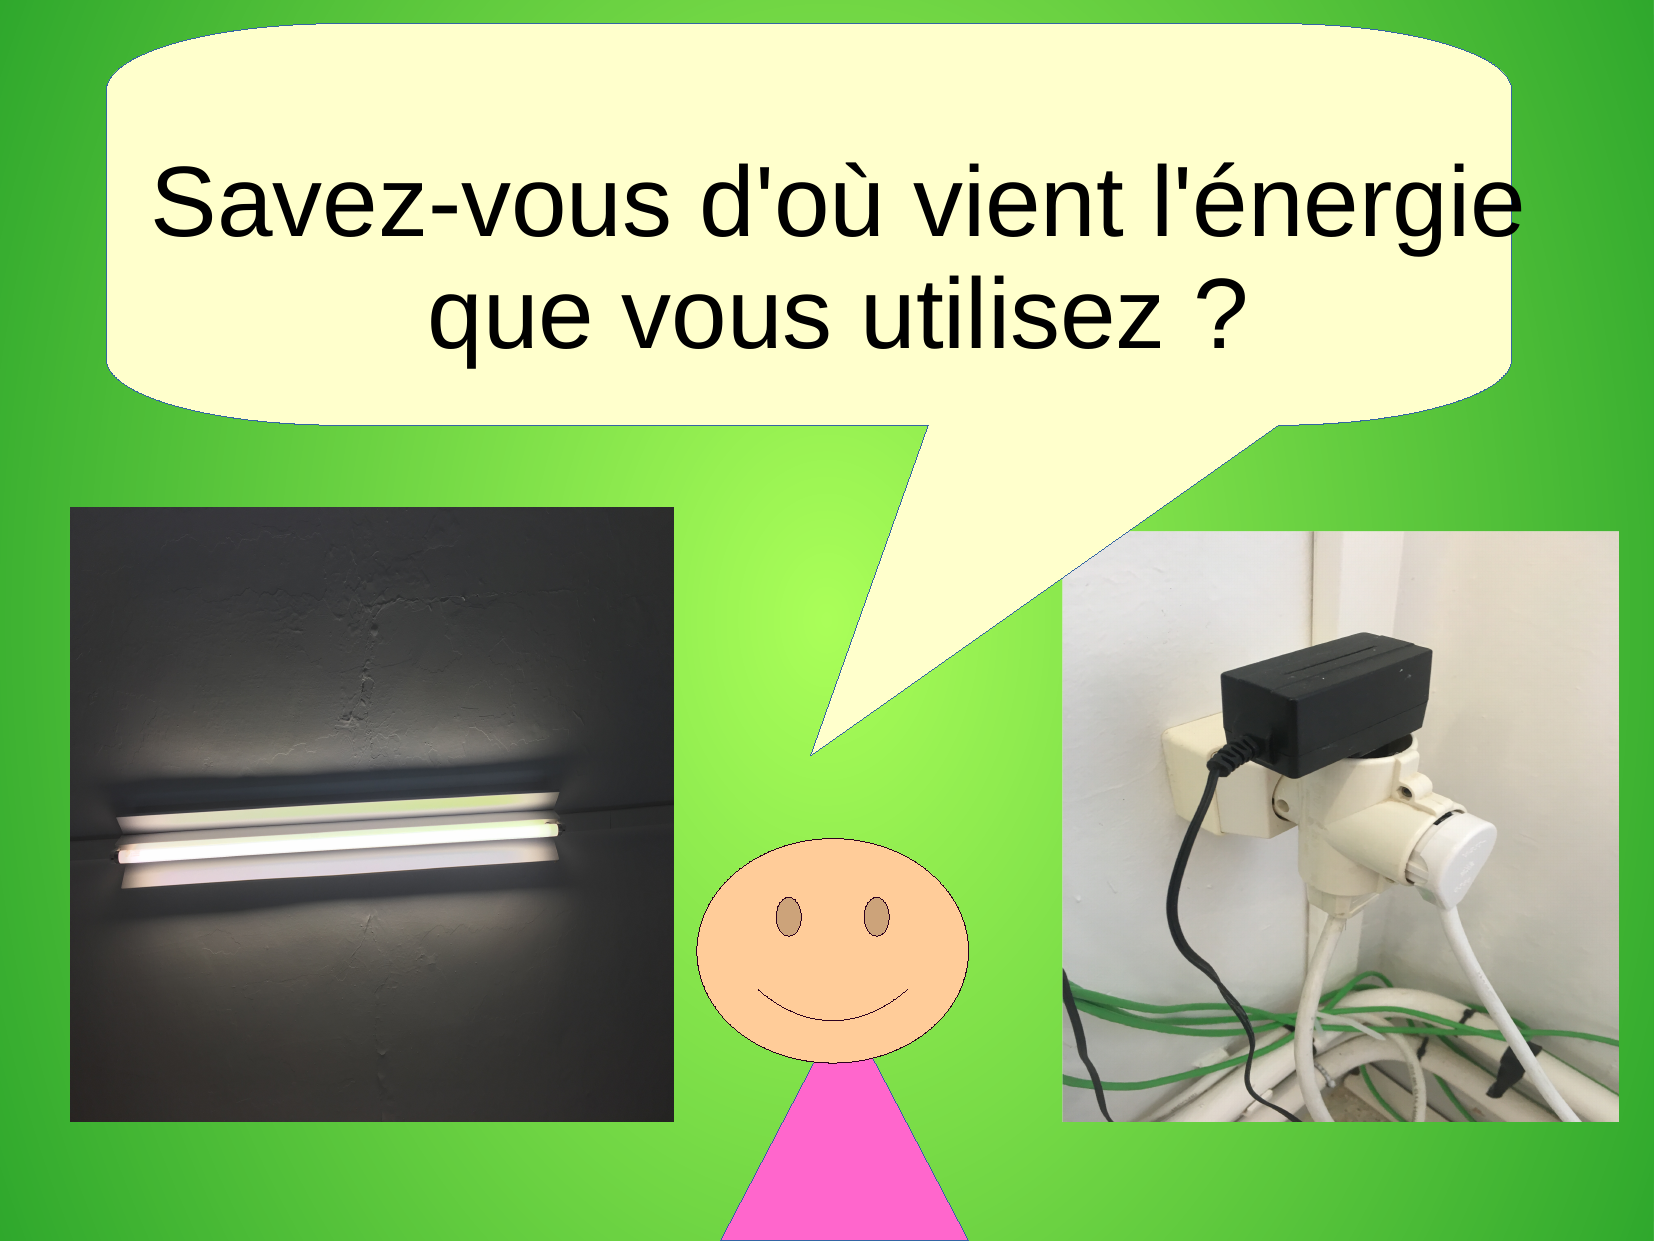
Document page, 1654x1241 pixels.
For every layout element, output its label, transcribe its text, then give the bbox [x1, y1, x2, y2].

title Savez-vous d'où vient l'énergie que vous utilisez ? [94, 19, 1583, 497]
text_box [696, 838, 969, 1241]
text_box [810, 497, 1177, 756]
picture [70, 507, 674, 1123]
picture [1062, 531, 1619, 1123]
